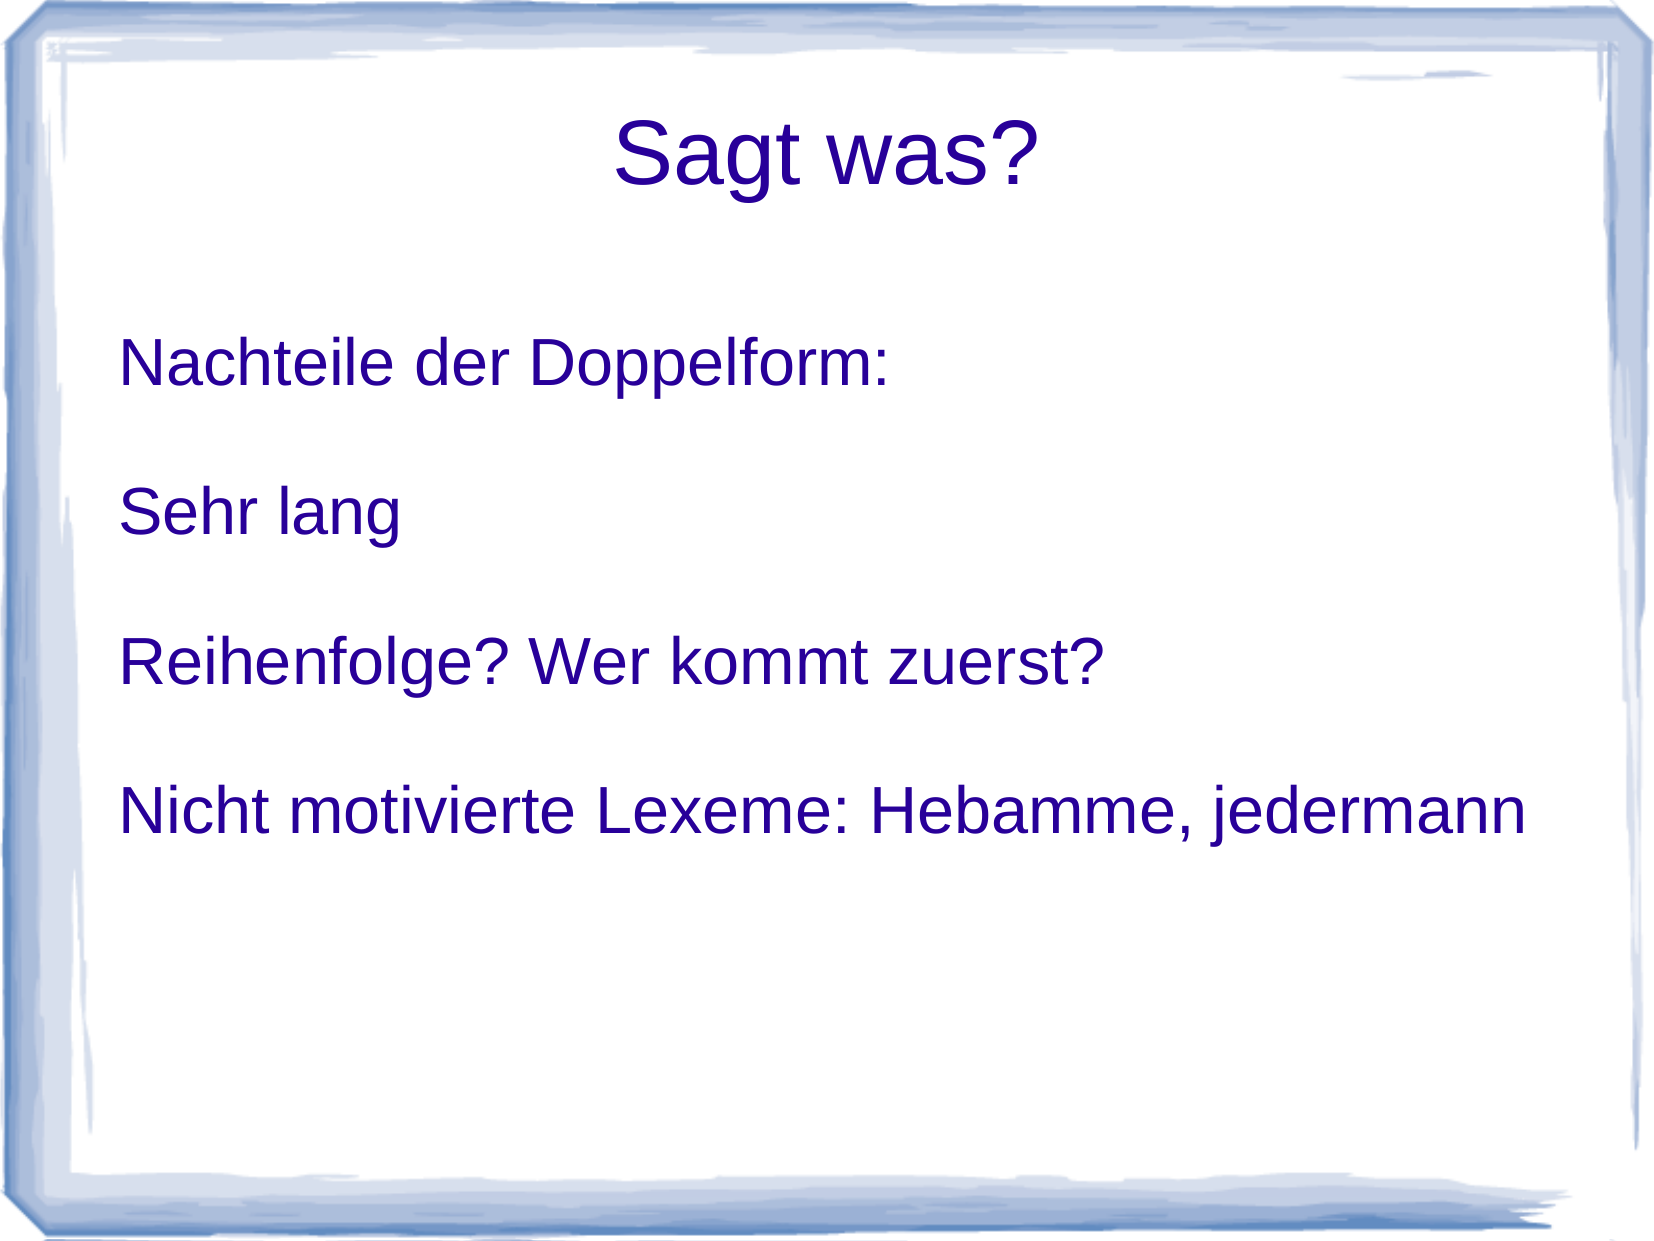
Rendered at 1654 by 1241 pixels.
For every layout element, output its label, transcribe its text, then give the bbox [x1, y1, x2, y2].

title Sagt was? [82, 49, 1571, 257]
subtitle Nachteile der Doppelform: Sehr lang Reihenfolge? Wer kommt zuerst? Nicht motivierte Lexeme: Hebamme, jedermann [118, 324, 1571, 1004]
picture [0, 0, 1654, 1241]
